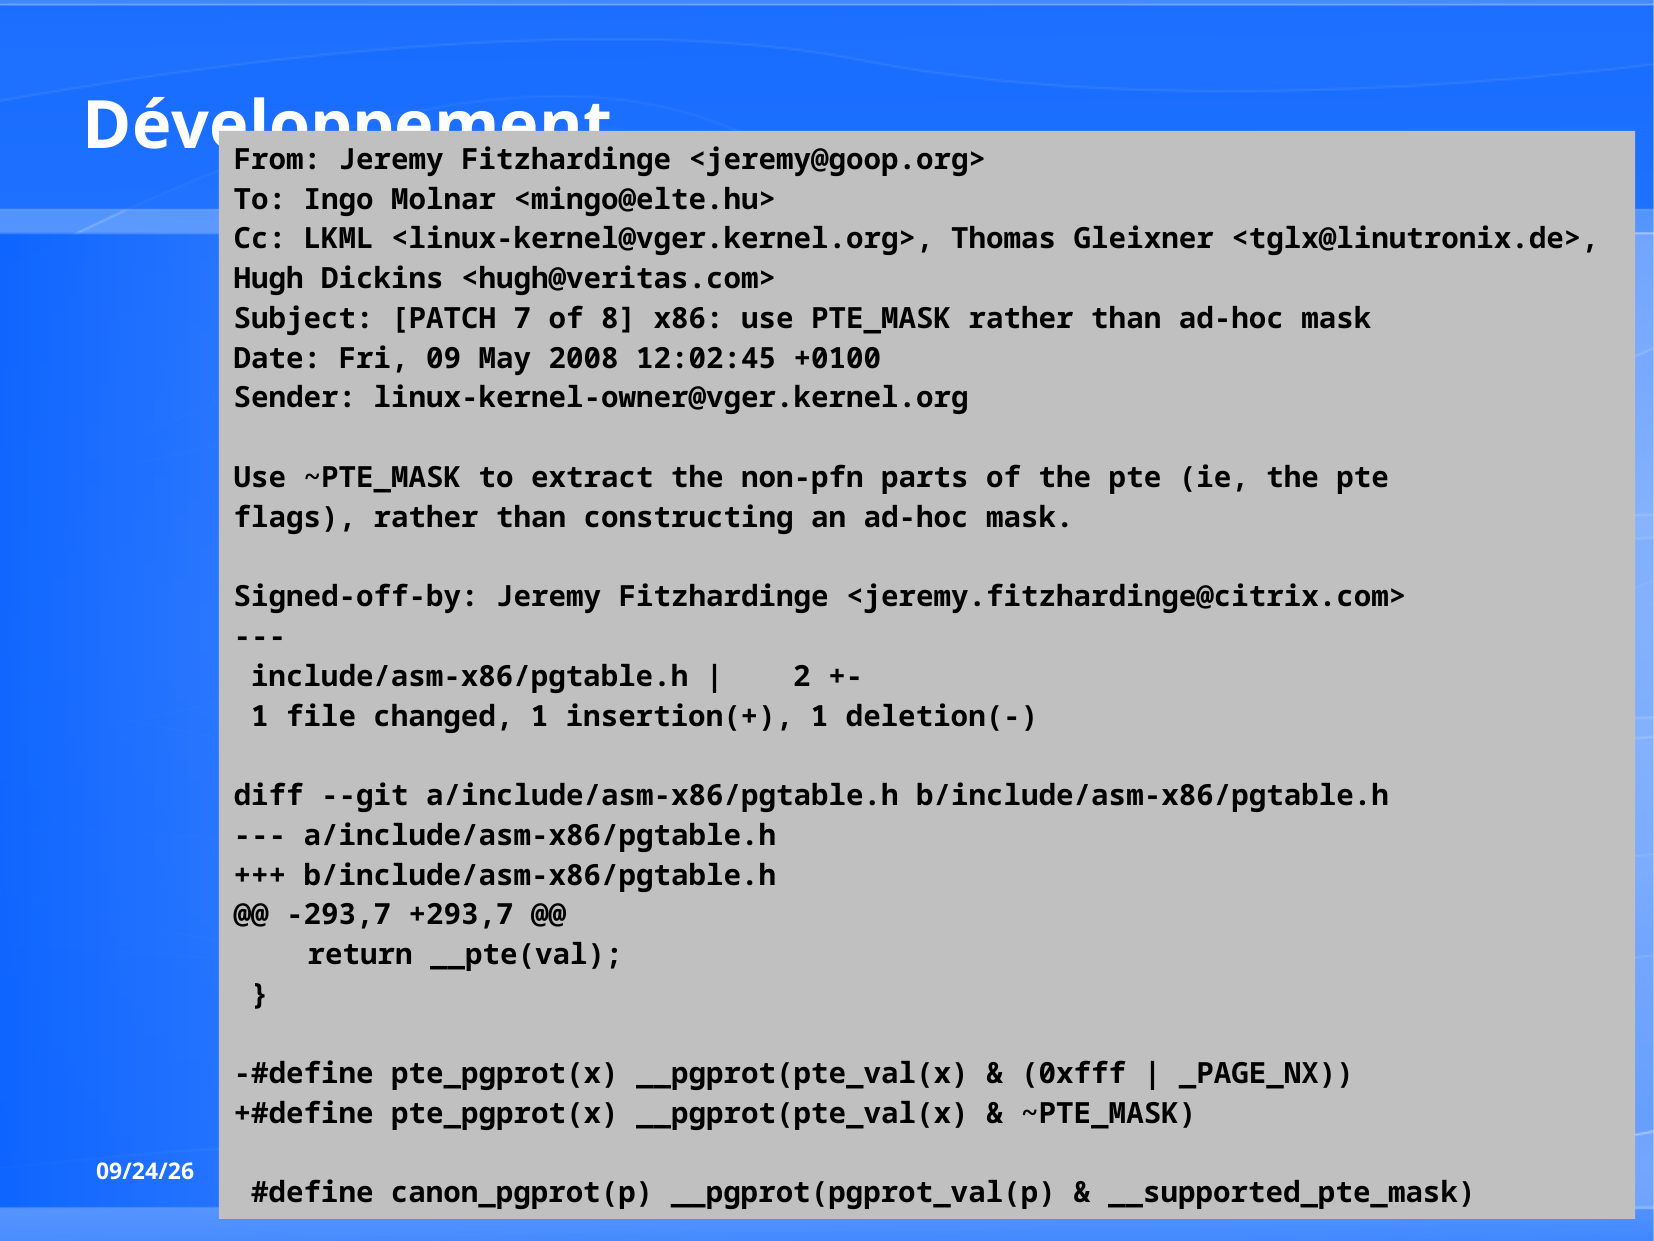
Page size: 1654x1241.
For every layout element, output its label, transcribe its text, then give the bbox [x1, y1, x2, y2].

picture [0, 0, 1654, 1241]
text_box From: Jeremy Fitzhardinge <jeremy@goop.org> To: Ingo Molnar <mingo@elte.hu> Cc: LKML <linux-kernel@vger.kernel.org>, Thomas Gleixner <tglx@linutronix.de>, Hugh Dickins <hugh@veritas.com> Subject: [PATCH 7 of 8] x86: use PTE_MASK rather than ad-hoc mask Date: Fri, 09 May 2008 12:02:45 +0100 Sender: linux-kernel-owner@vger.kernel.org Use ~PTE_MASK to extract the non-pfn parts of the pte (ie, the pte flags), rather than constructing an ad-hoc mask. Signed-off-by: Jeremy Fitzhardinge <jeremy.fitzhardinge@citrix.com> --- include/asm-x86/pgtable.h | 2 +- 1 file changed, 1 insertion(+), 1 deletion(-) diff --git a/include/asm-x86/pgtable.h b/include/asm-x86/pgtable.h --- a/include/asm-x86/pgtable.h +++ b/include/asm-x86/pgtable.h @@ -293,7 +293,7 @@ return __pte(val); } -#define pte_pgprot(x) __pgprot(pte_val(x) & (0xfff | _PAGE_NX)) +#define pte_pgprot(x) __pgprot(pte_val(x) & ~PTE_MASK) #define canon_pgprot(p) __pgprot(pgprot_val(p) & __supported_pte_mask) [218, 194, 1636, 1156]
title Développement [23, 15, 1625, 229]
